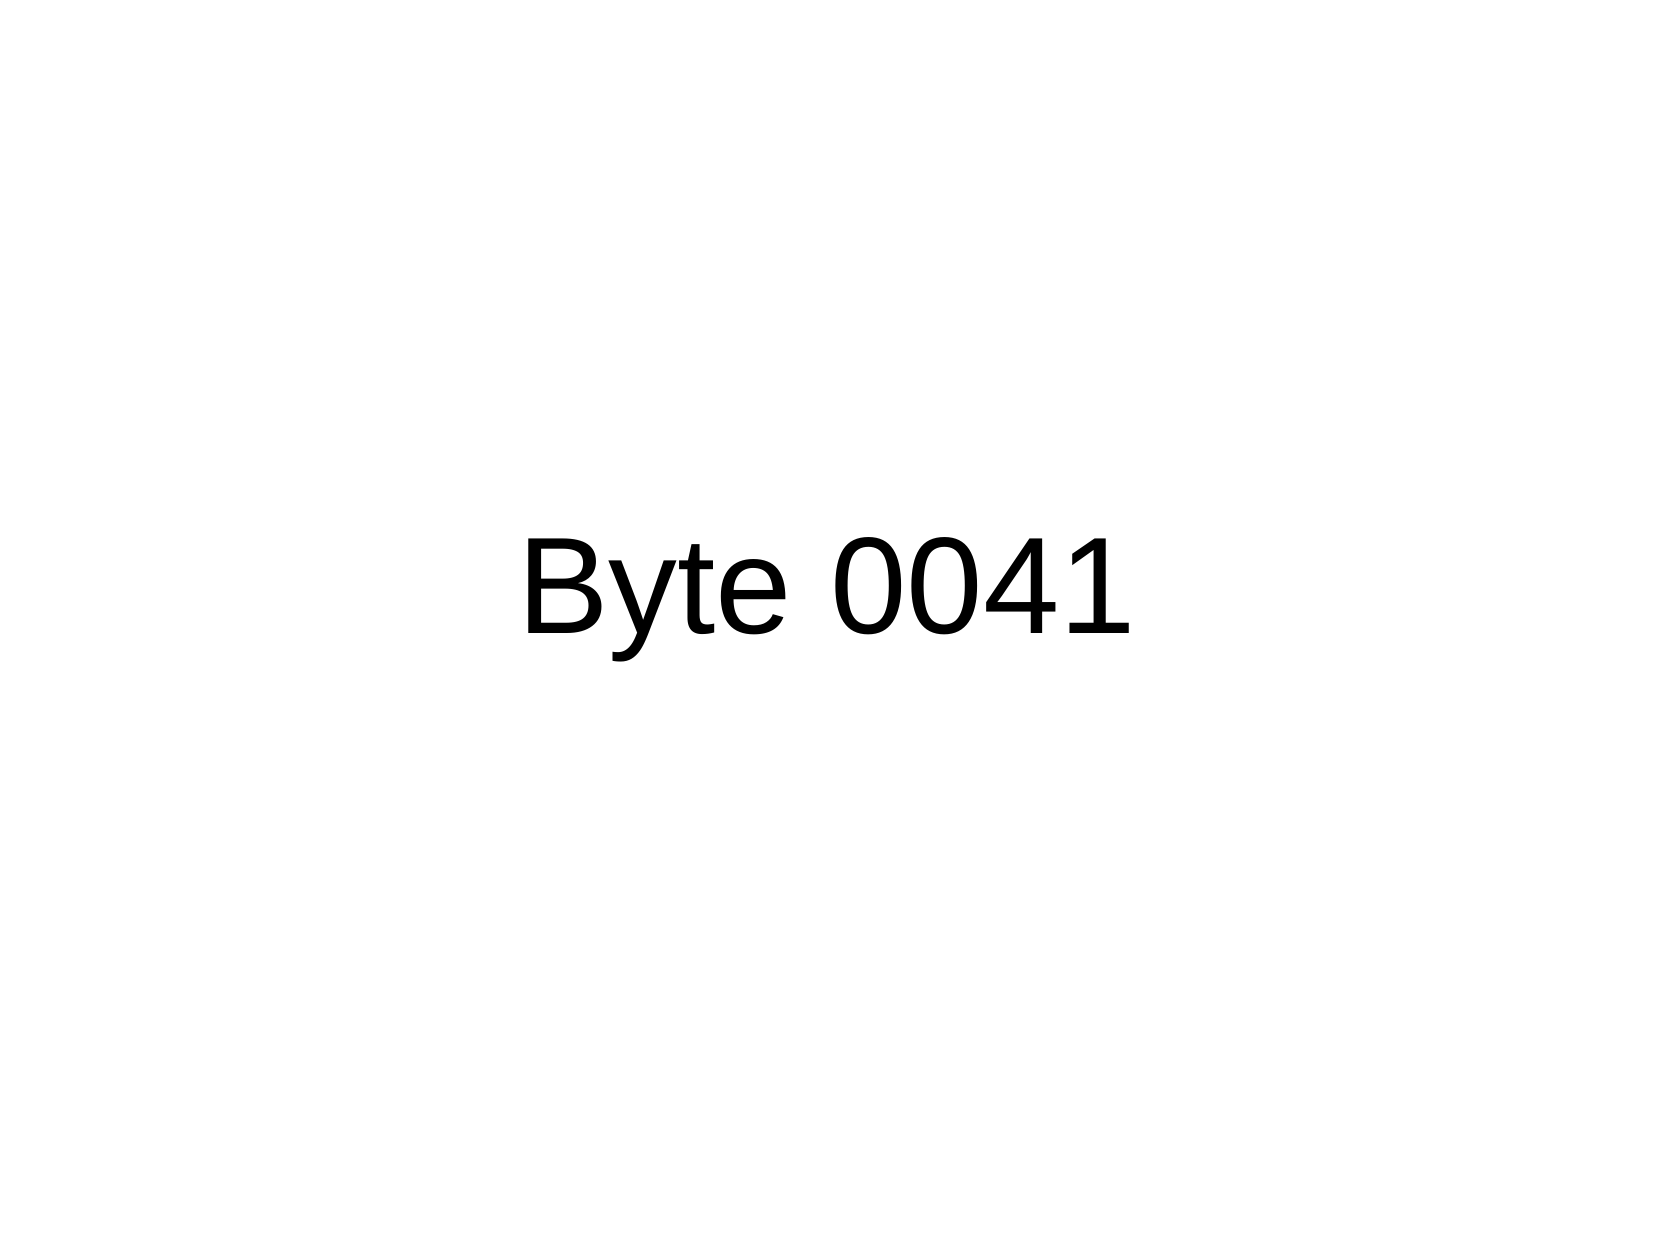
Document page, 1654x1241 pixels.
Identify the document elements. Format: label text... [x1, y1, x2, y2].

title Byte 0041 [82, 56, 1571, 1115]
